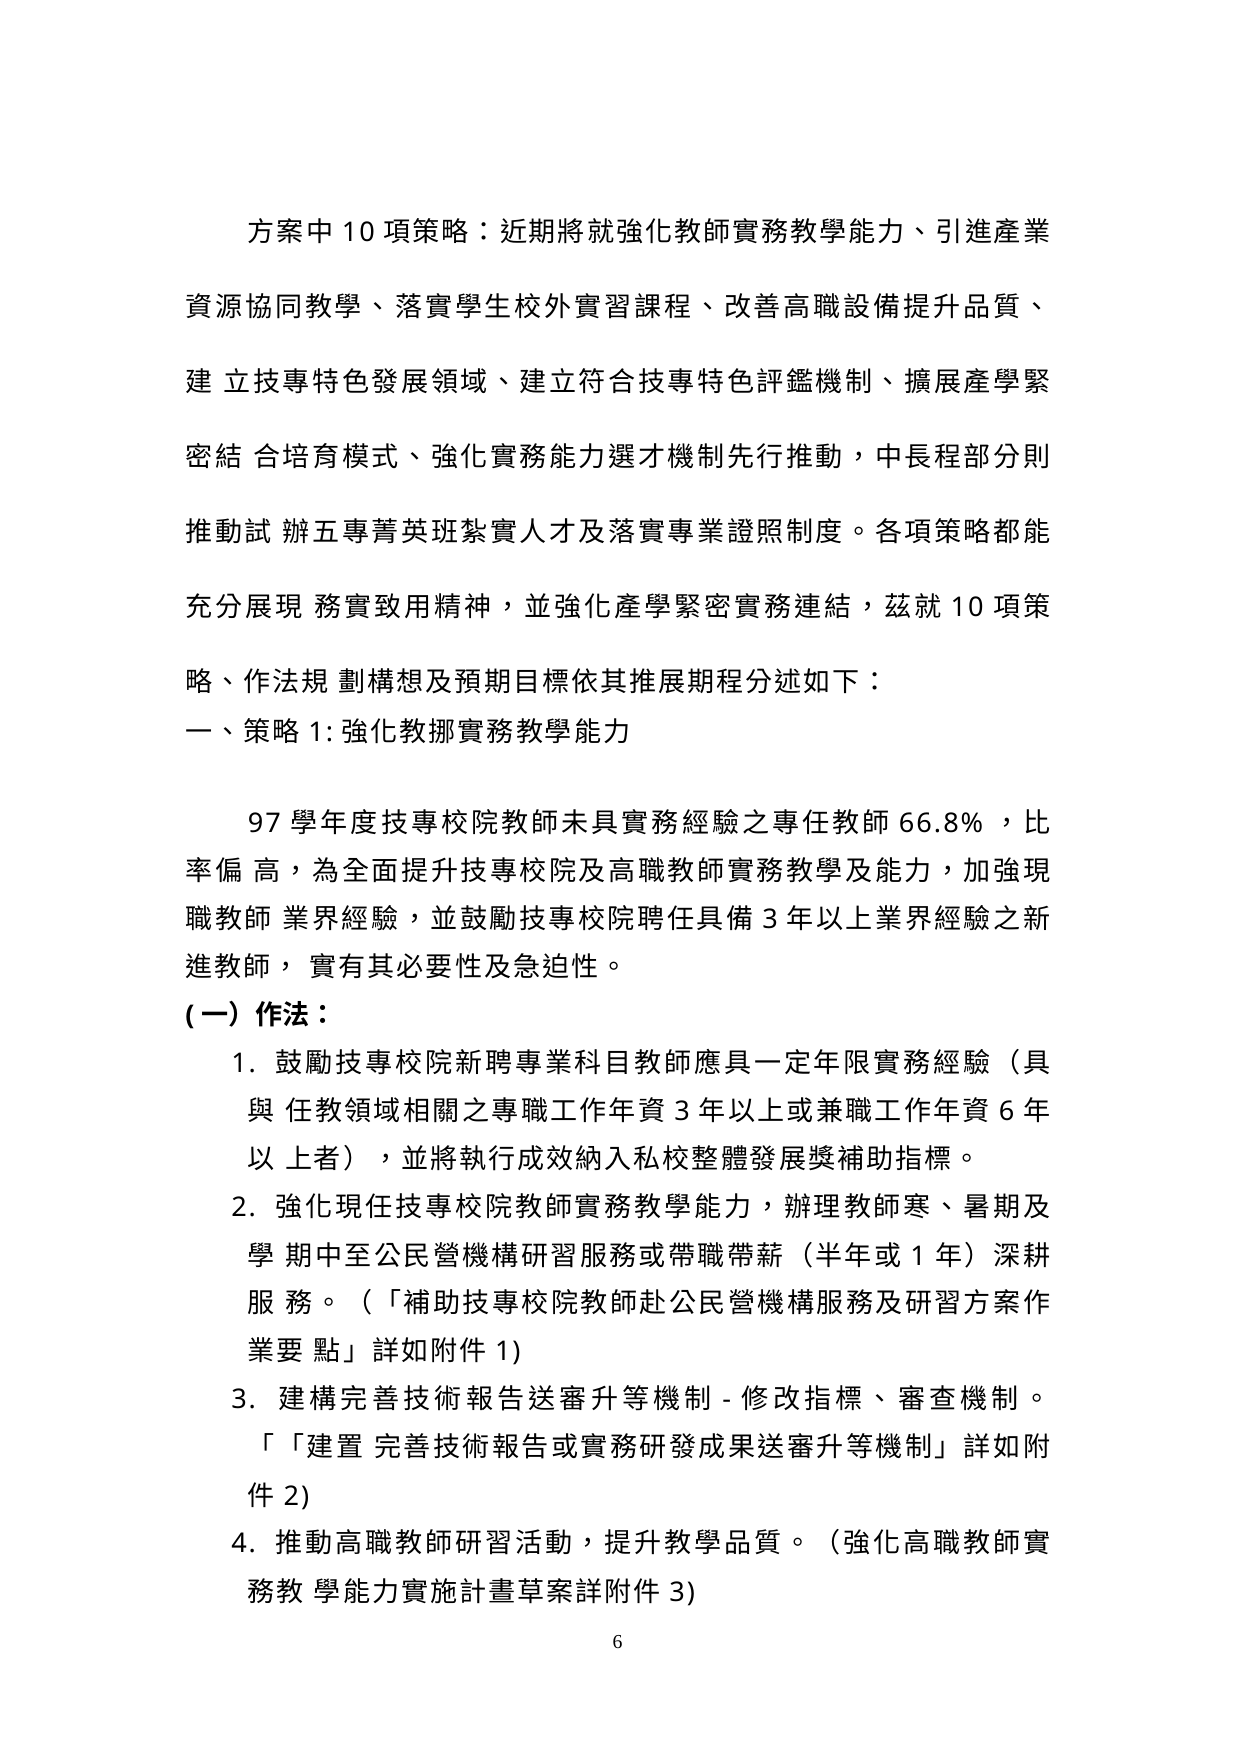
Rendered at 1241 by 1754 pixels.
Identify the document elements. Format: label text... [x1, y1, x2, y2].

text_box 方案中10項策略：近期將就強化教師實務教學能力、引進產業 資源協同教學、落實學生校外實習課程、改善高職設備提升品質、建 立技專特色發展領域、建立符合技專特色評鑑機制、擴展產學緊密結 合培育模式、強化實務能力選才機制先行推動，中長程部分則推動試 辦五專菁英班紮實人才及落實專業證照制度。各項策略都能充分展現 務實致用精神，並強化產學緊密實務連結，茲就10項策略、作法規 劃構想及預期目標依其推展期程分述如下： 一、策略1:強化教挪實務教學能力 97學年度技專校院教師未具實務經驗之專任教師66.8%，比率偏 高，為全面提升技專校院及高職教師實務教學及能力，加強現職教師 業界經驗，並鼓勵技專校院聘任具備3年以上業界經驗之新進教師， 實有其必要性及急迫性。 (一）作法： 1. 鼓勵技專校院新聘專業科目教師應具一定年限實務經驗（具與 任教領域相關之專職工作年資3年以上或兼職工作年資6年以 上者），並將執行成效納入私校整體發展獎補助指標。 2. 強化現任技專校院教師實務教學能力，辦理教師寒、暑期及學 期中至公民營機構研習服務或帶職帶薪（半年或1年）深耕服 務。（「補助技專校院教師赴公民營機構服務及研習方案作業要 點」詳如附件1) 3. 建構完善技術報告送審升等機制-修改指標、審查機制。「「建置 完善技術報告或實務研發成果送審升等機制」詳如附件2) 4. 推動高職教師研習活動，提升教學品質。（強化高職教師實務教 學能力實施計晝草案詳附件3) [185, 171, 1055, 1574]
text_box 6 [613, 1629, 628, 1649]
